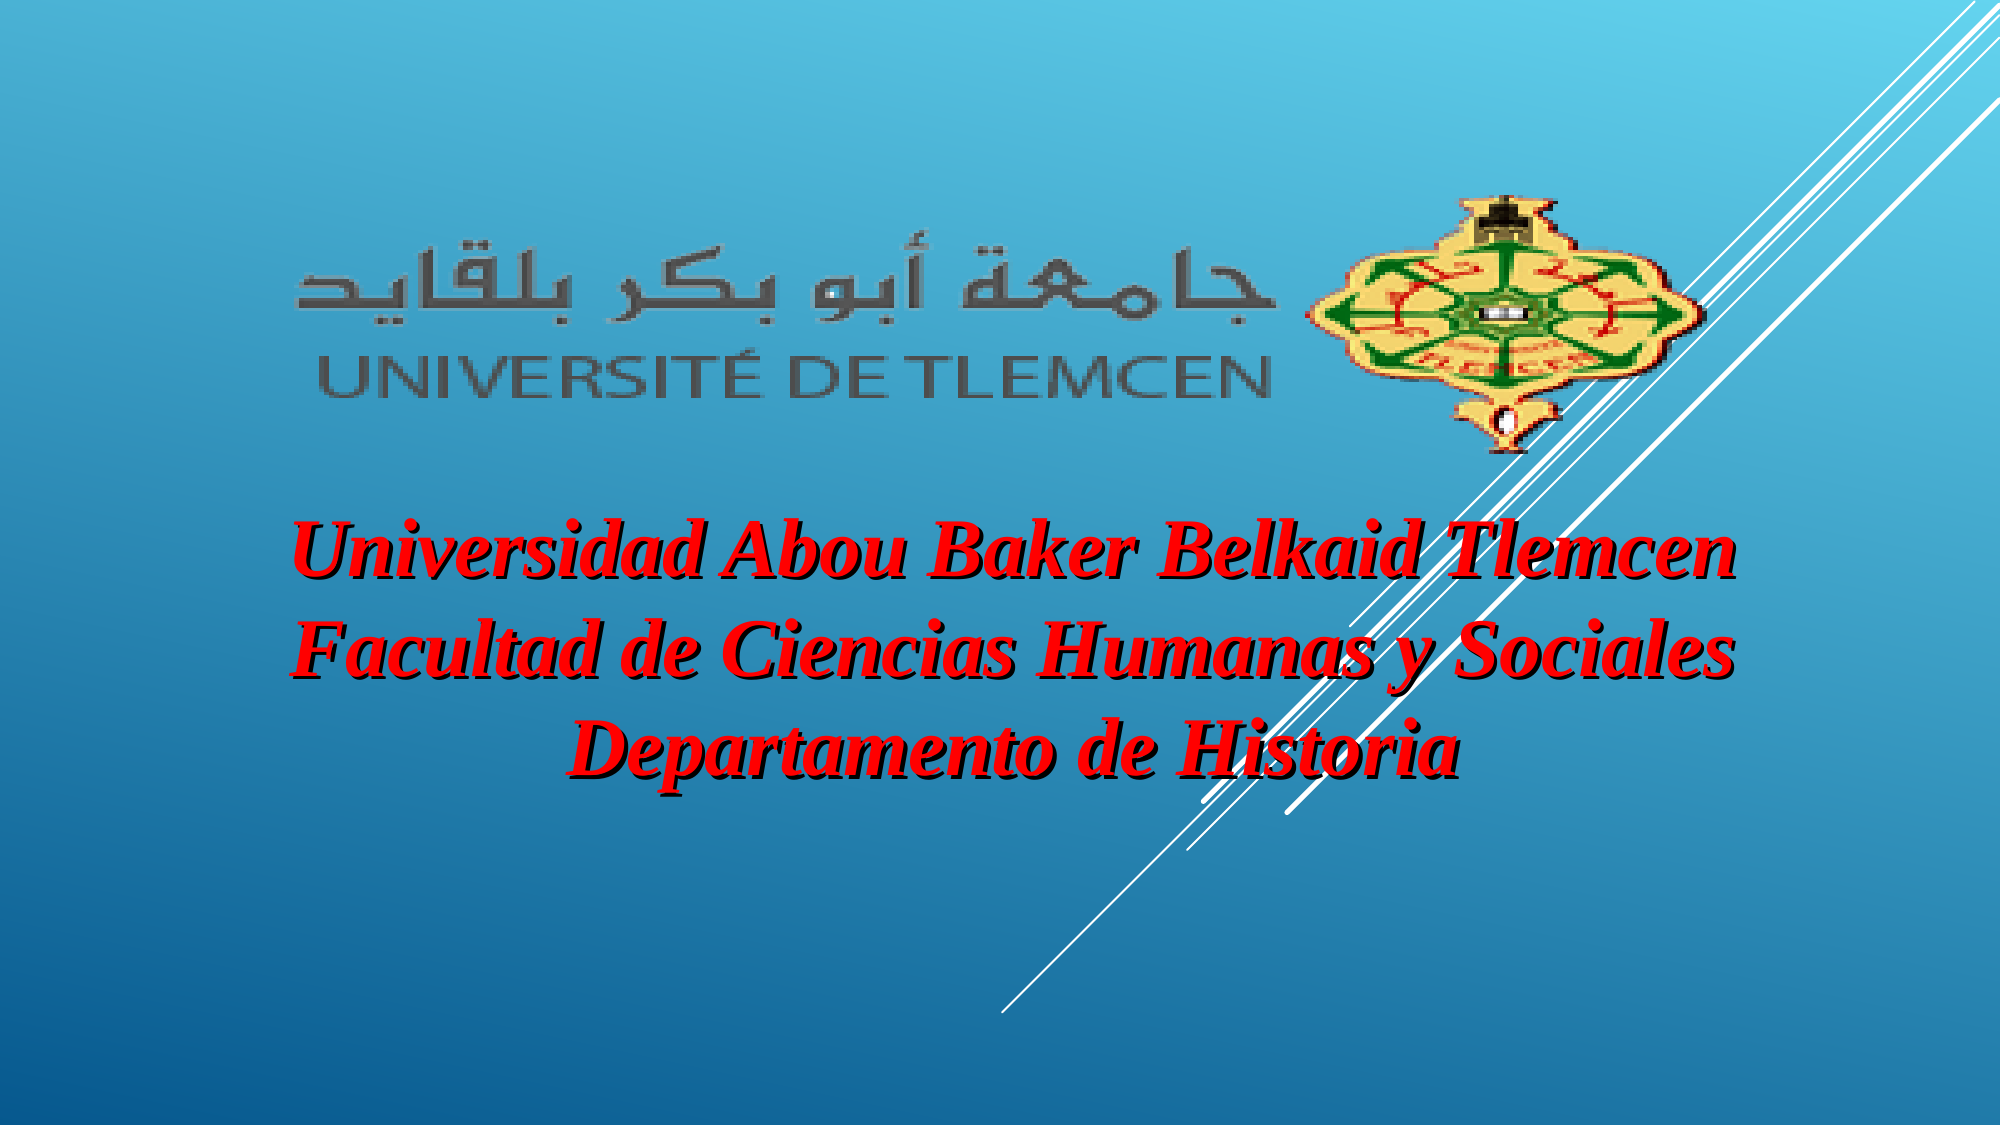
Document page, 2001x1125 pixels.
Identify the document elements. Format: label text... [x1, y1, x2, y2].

picture [260, 195, 1747, 454]
title Universidad Abou Baker Belkaid Tlemcen Facultad de Ciencias Humanas y Sociales Departamento de Historia [92, 71, 1935, 801]
